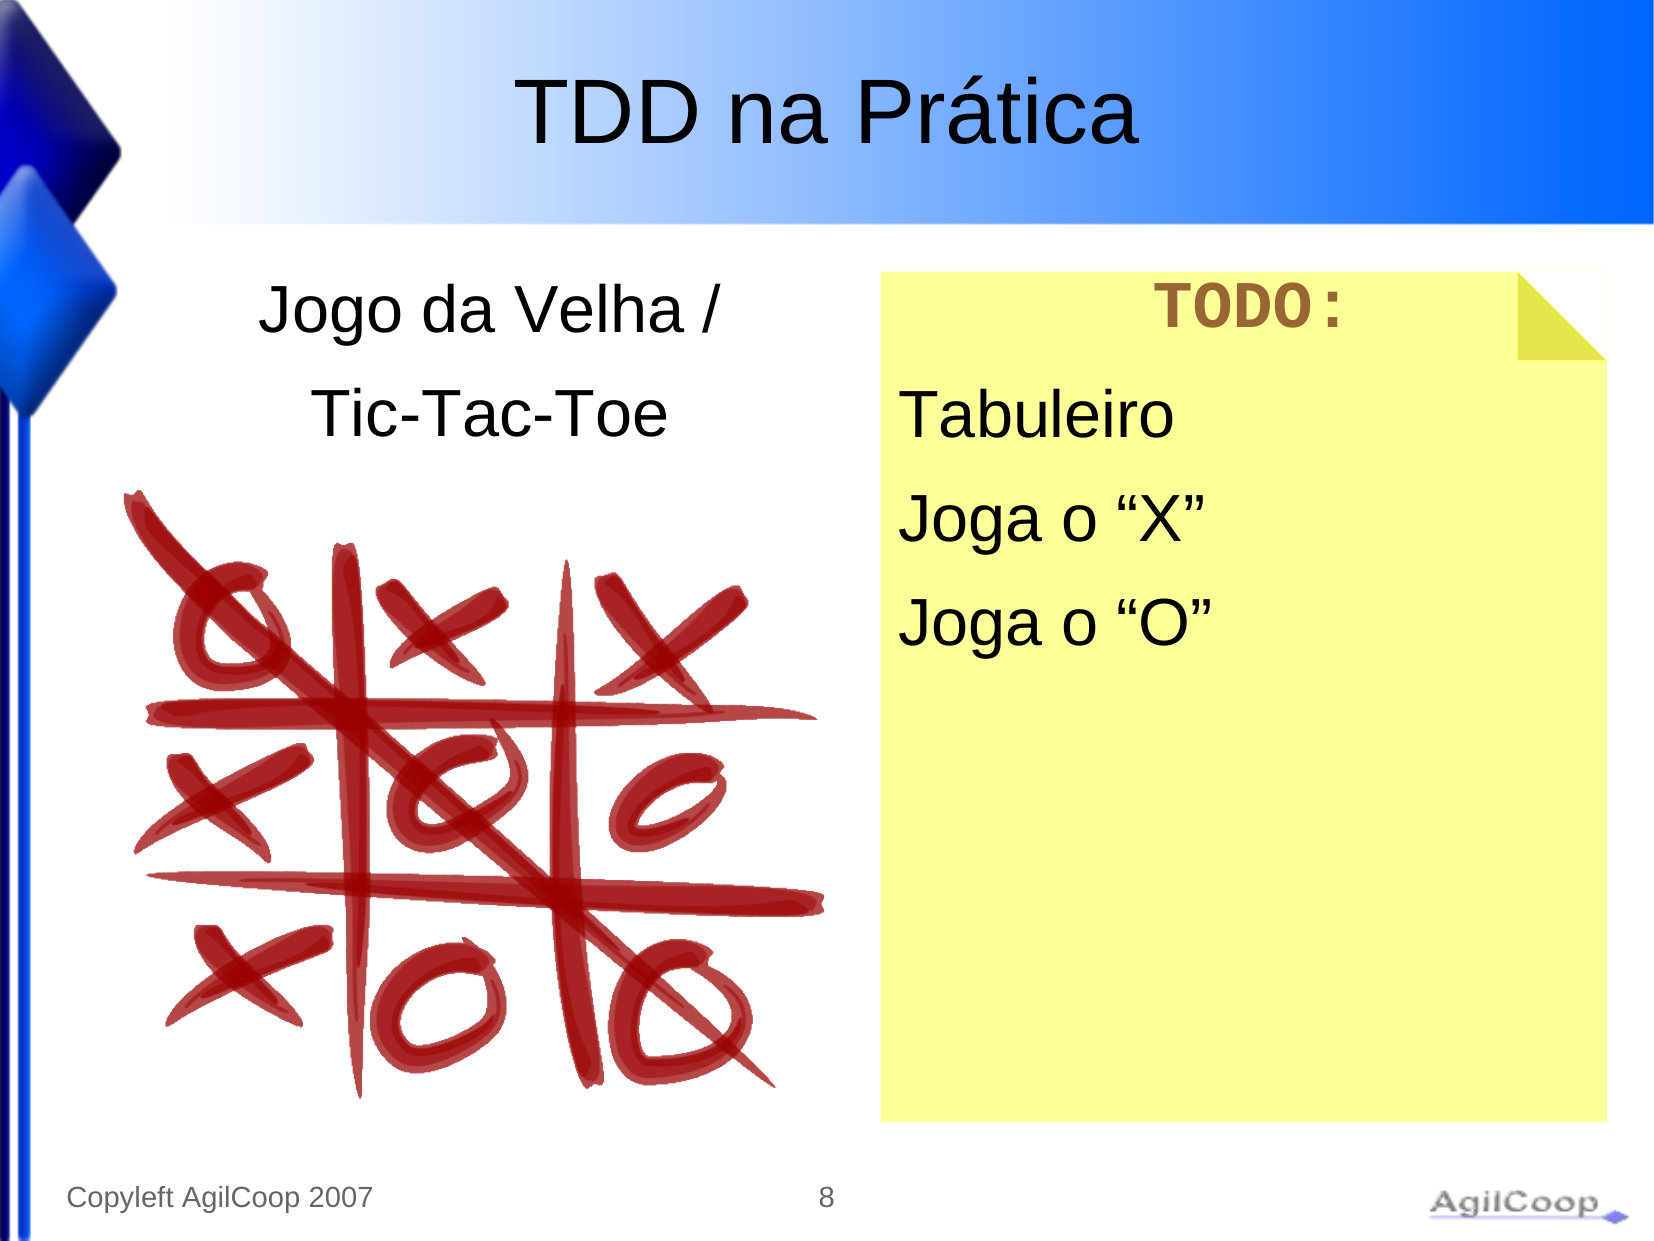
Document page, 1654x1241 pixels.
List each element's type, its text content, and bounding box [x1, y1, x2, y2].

text_box [1517, 271, 1607, 361]
list Jogo da Velha / Tic-Tac-Toe [118, 271, 845, 466]
title TDD na Prática [82, 8, 1571, 216]
list TODO: Tabuleiro Joga o “X” Joga o “O” [880, 271, 1607, 1123]
picture [0, 0, 1654, 1241]
